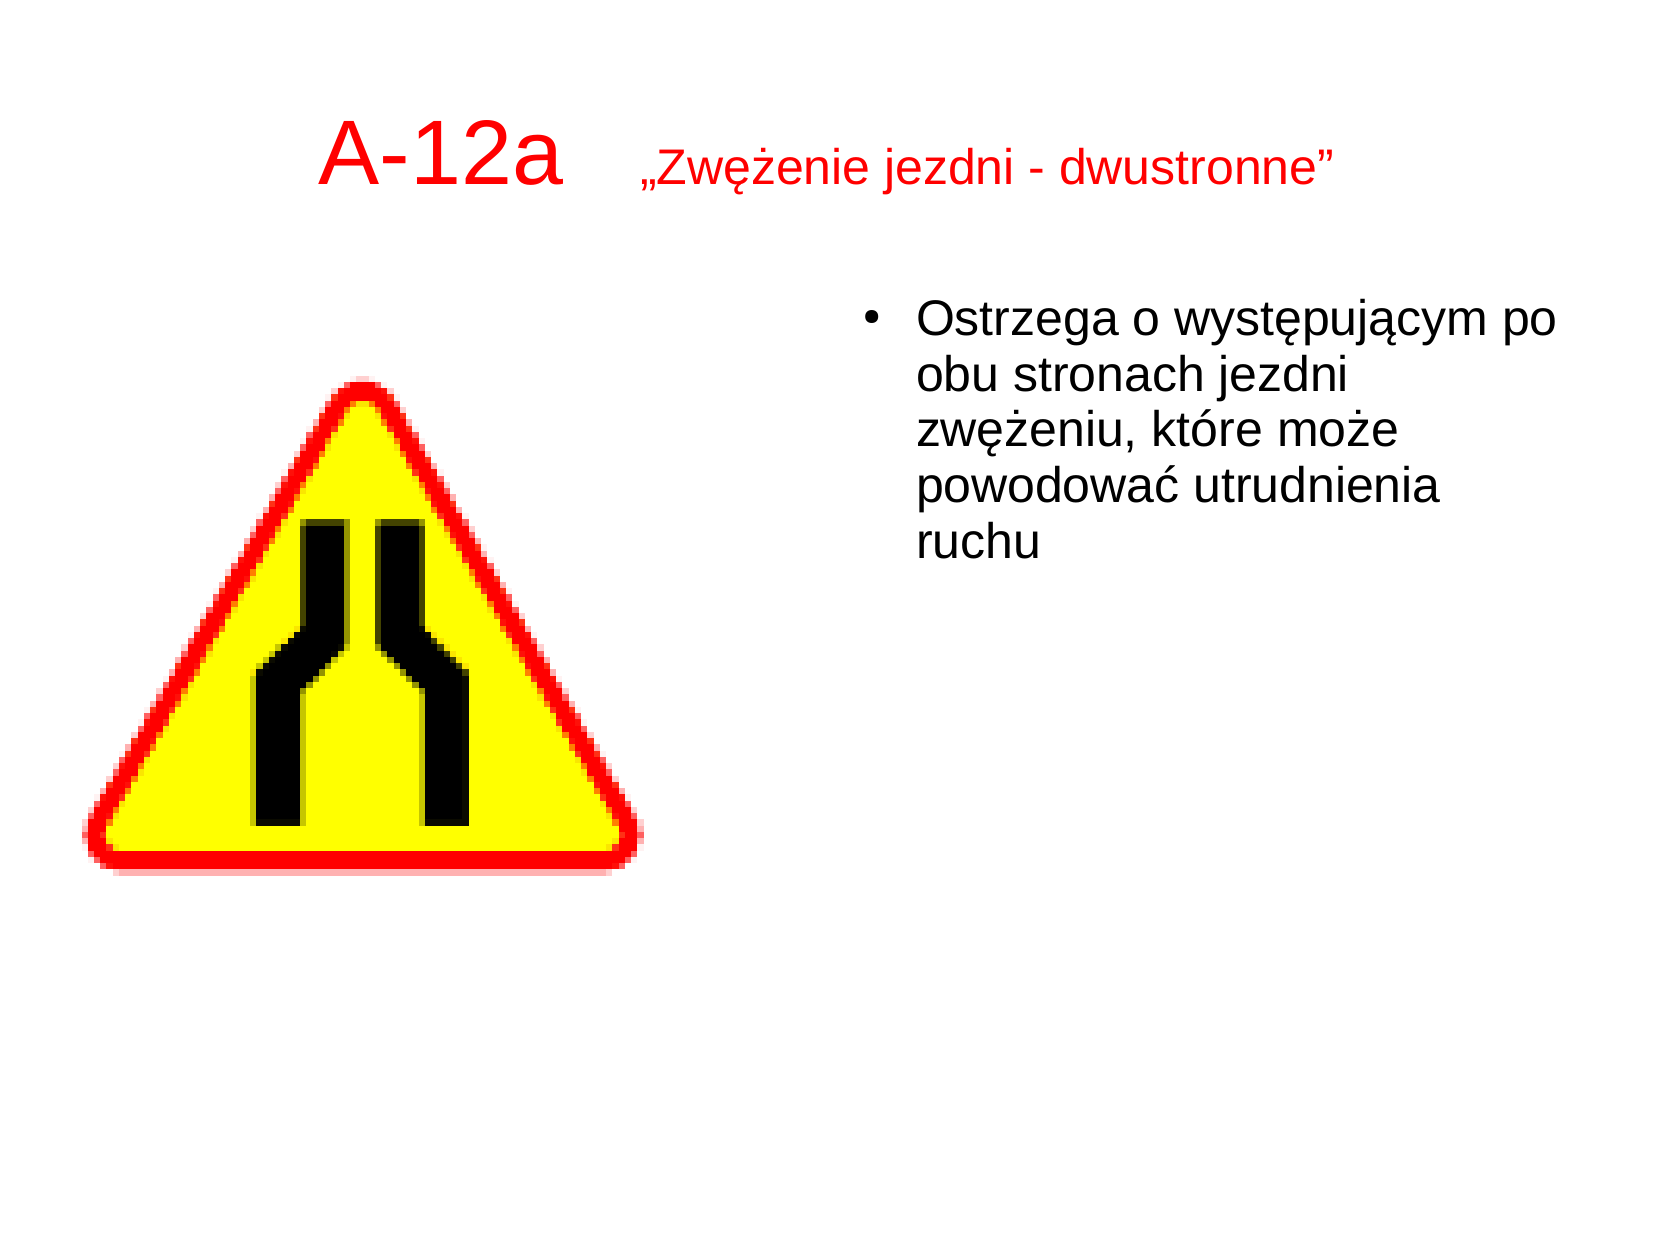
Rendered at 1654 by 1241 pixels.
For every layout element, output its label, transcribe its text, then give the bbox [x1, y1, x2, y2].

picture [82, 376, 644, 876]
list Ostrzega o występującym po obu stronach jezdni zwężeniu, które może powodować utrudnienia ruchu [845, 290, 1572, 1094]
title A-12a „Zwężenie jezdni - dwustronne” [82, 56, 1571, 250]
